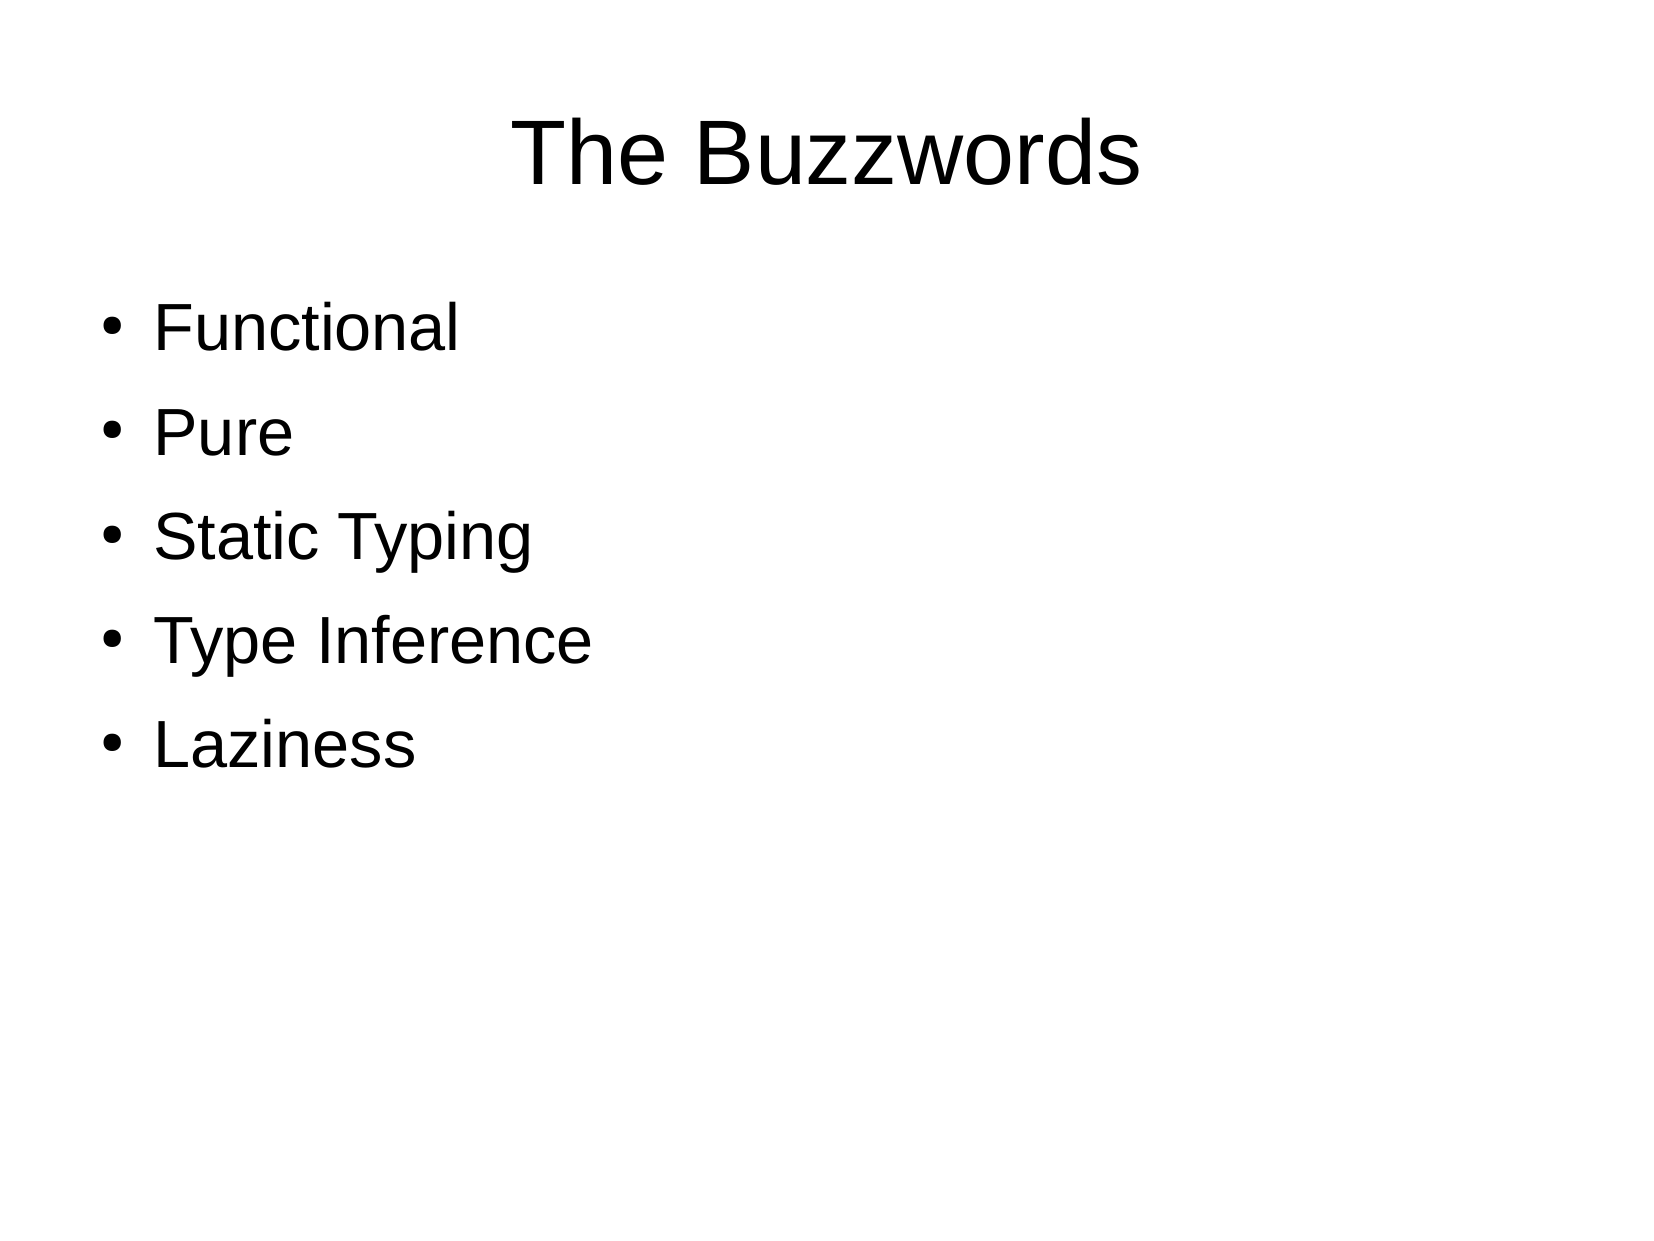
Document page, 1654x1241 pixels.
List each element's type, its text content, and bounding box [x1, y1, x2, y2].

list Functional Pure Static Typing Type Inference Laziness [82, 290, 1571, 1010]
title The Buzzwords [82, 49, 1571, 257]
